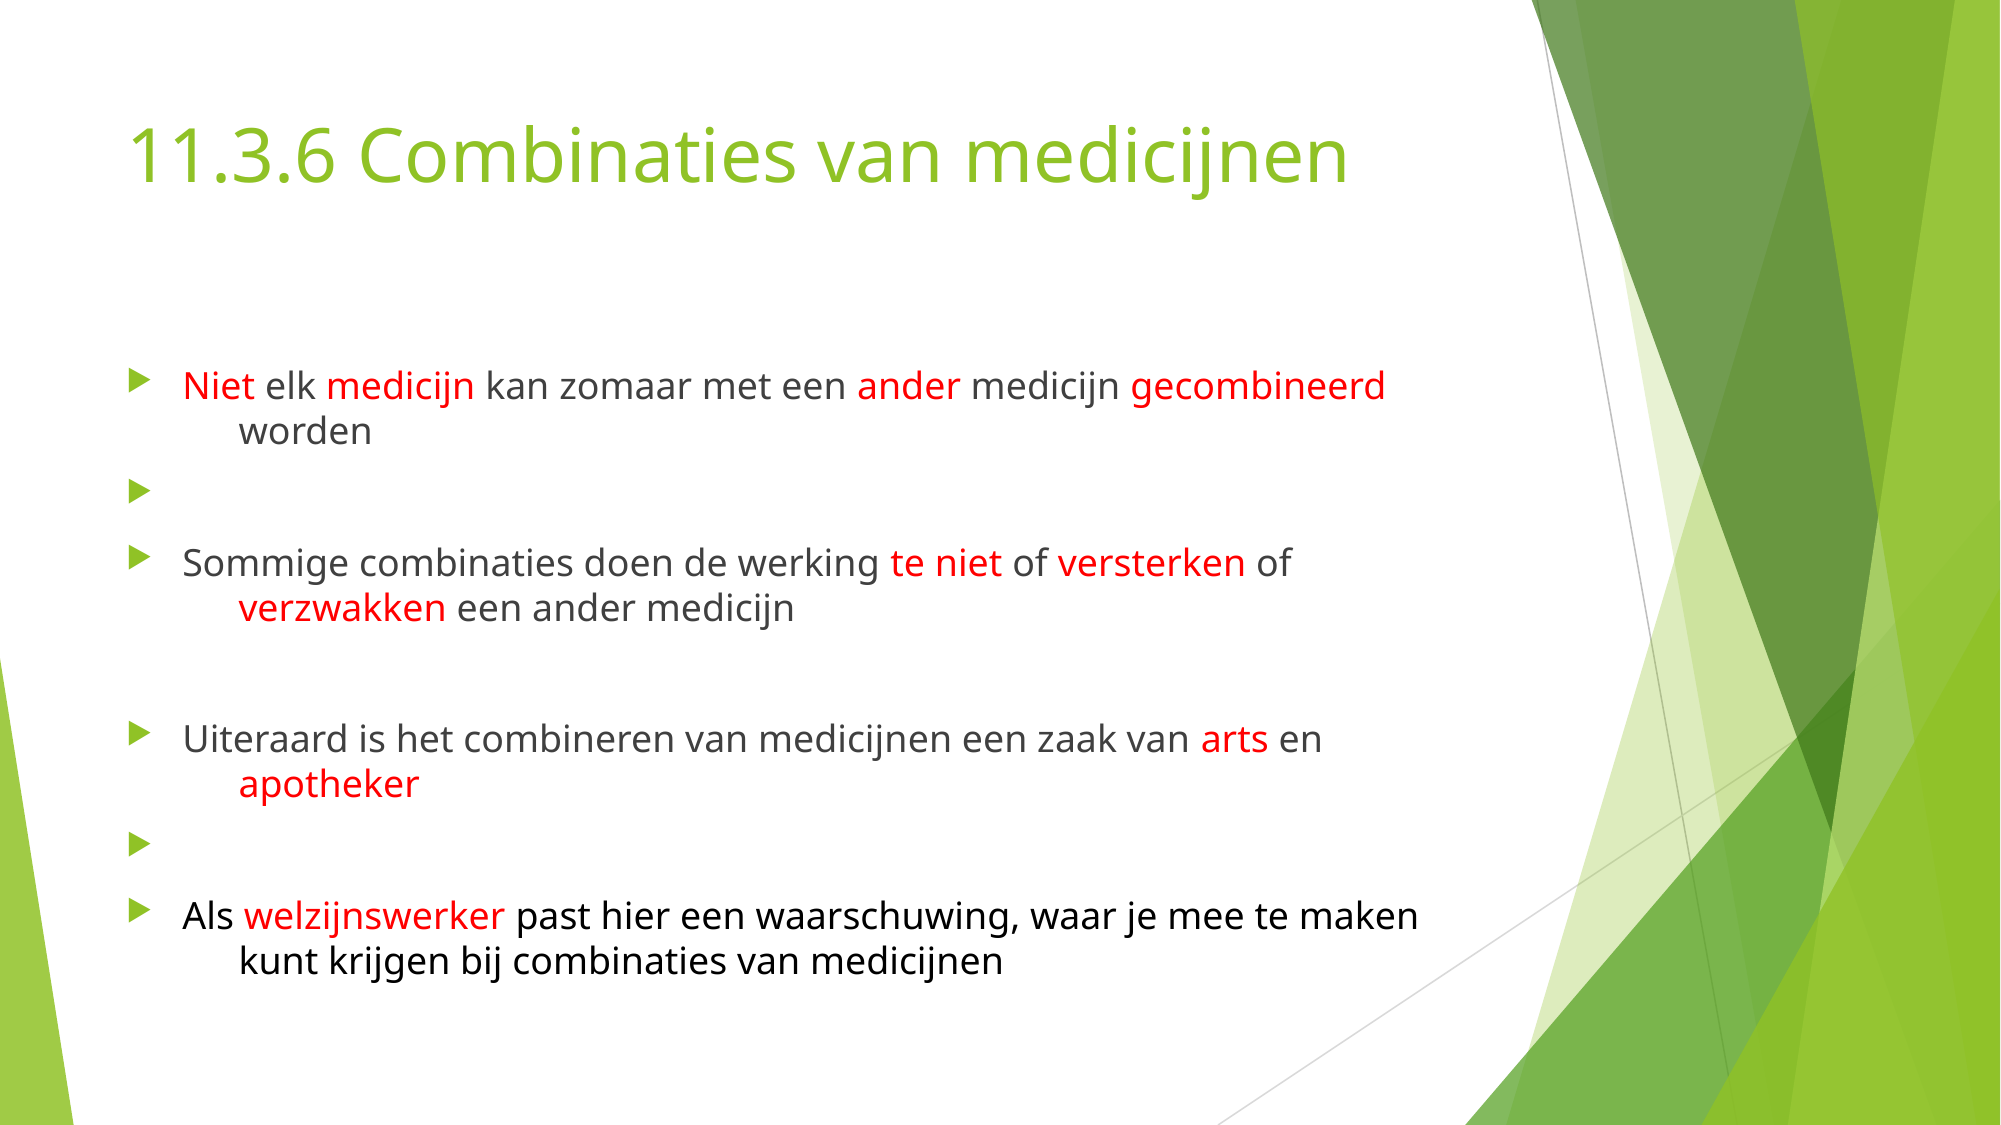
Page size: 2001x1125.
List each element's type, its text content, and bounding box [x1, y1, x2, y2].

list Niet elk medicijn kan zomaar met een ander medicijn gecombineerd worden Sommige combinaties doen de werking te niet of versterken of verzwakken een ander medicijn Uiteraard is het combineren van medicijnen een zaak van arts en apotheker Als welzijnswerker past hier een waarschuwing, waar je mee te maken kunt krijgen bij combinaties van medicijnen [111, 354, 1522, 992]
title 11.3.6 Combinaties van medicijnen [111, 99, 1522, 317]
